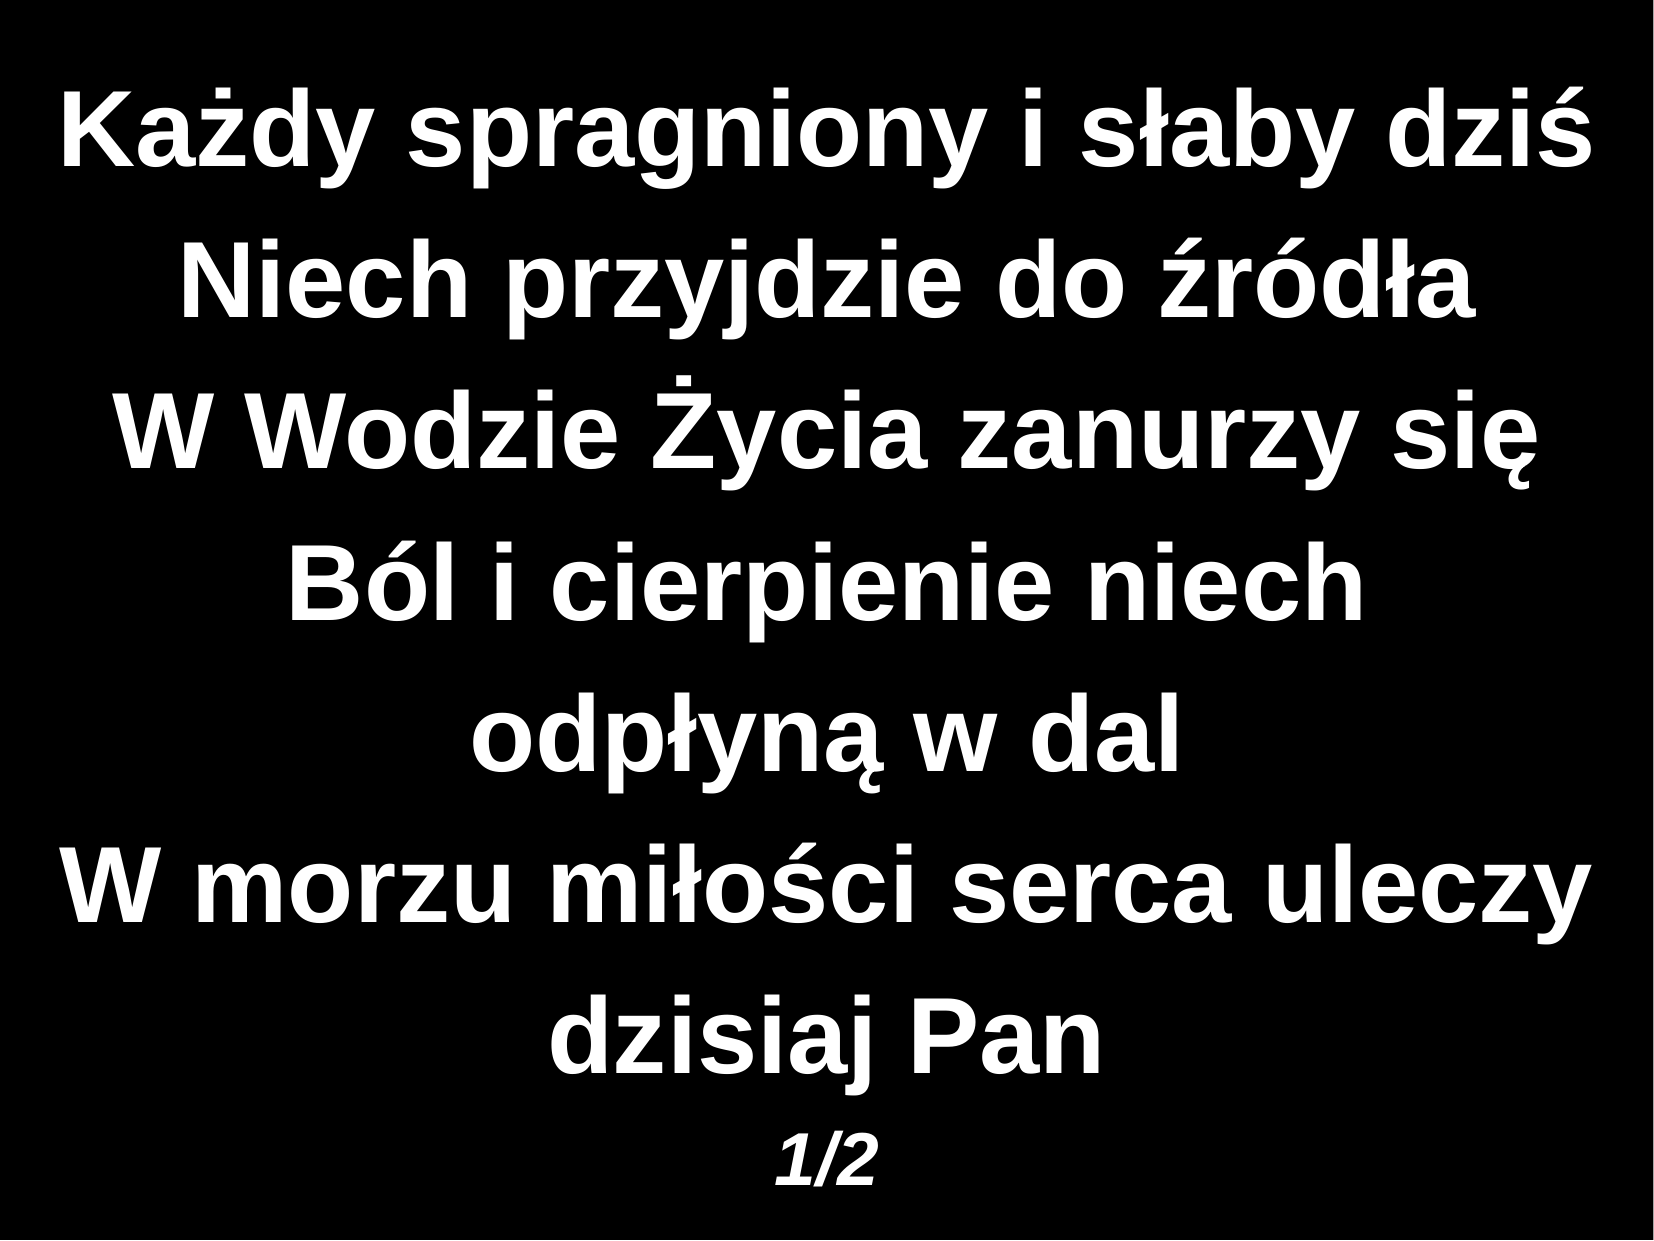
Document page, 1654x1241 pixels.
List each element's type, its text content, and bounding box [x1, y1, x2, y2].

subtitle Każdy spragniony i słaby dziś Niech przyjdzie do źródła W Wodzie Życia zanurzy się Ból i cierpienie niech odpłyną w dal W morzu miłości serca uleczy dzisiaj Pan 1/2 [0, 0, 1654, 1240]
